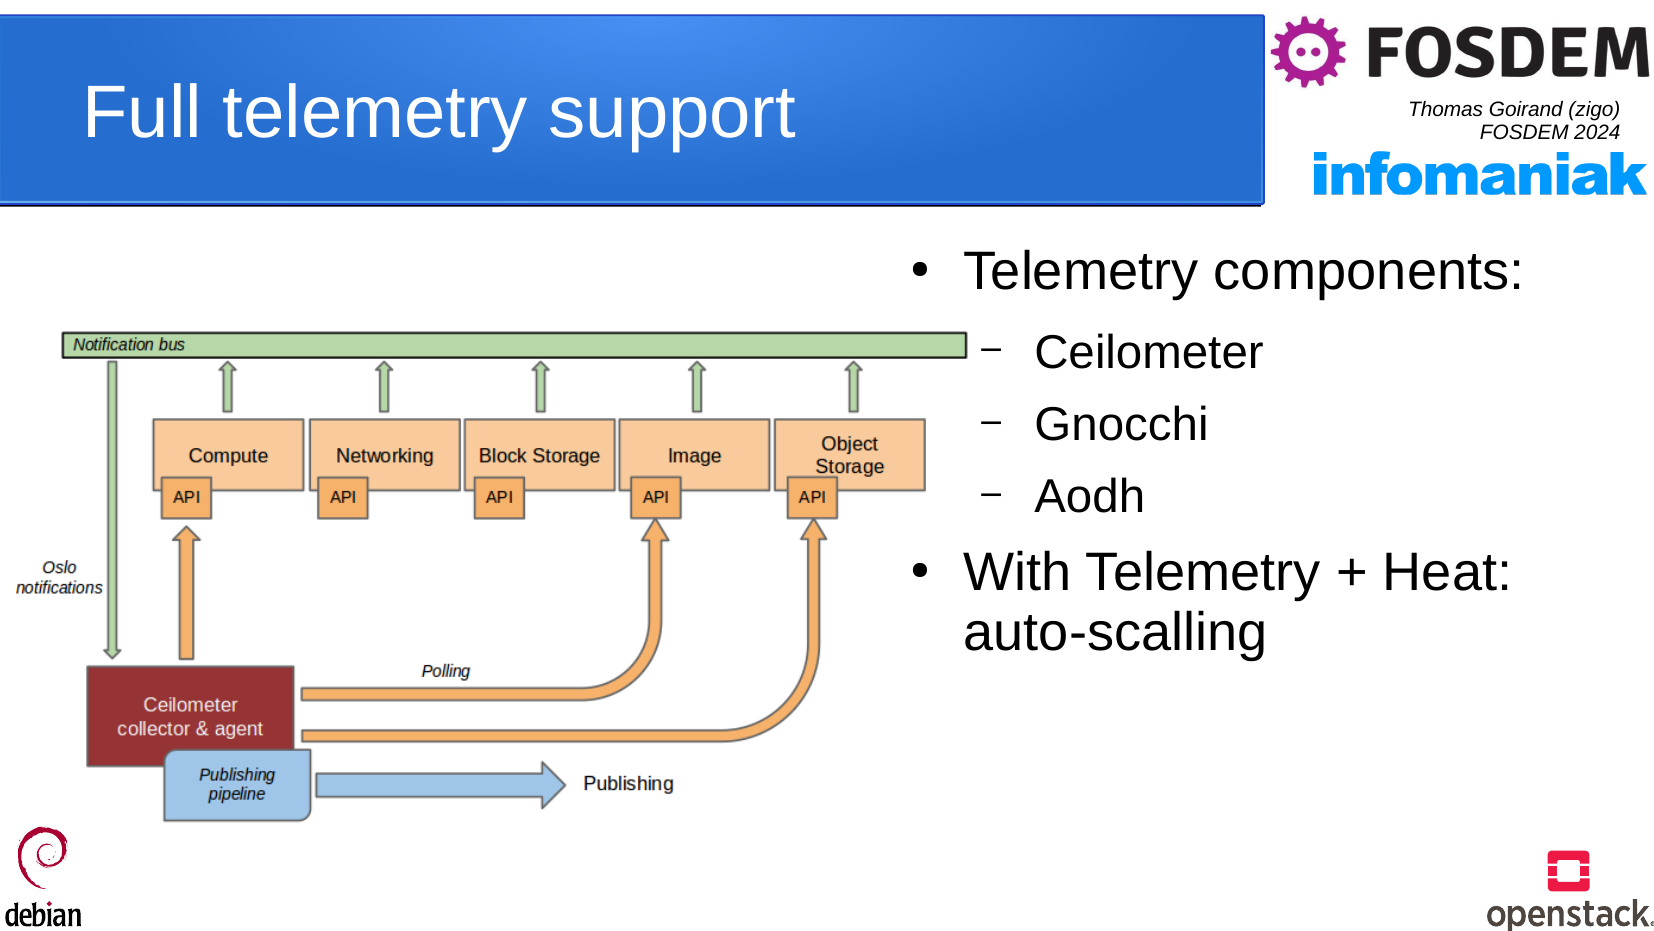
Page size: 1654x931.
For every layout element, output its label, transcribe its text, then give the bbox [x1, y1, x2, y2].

picture [1269, 14, 1651, 90]
title Full telemetry support [82, 35, 1235, 189]
picture [15, 329, 970, 826]
picture [1314, 151, 1647, 195]
list Telemetry components: Ceilometer Gnocchi Aodh With Telemetry + Heat: auto-scalling [892, 240, 1636, 781]
